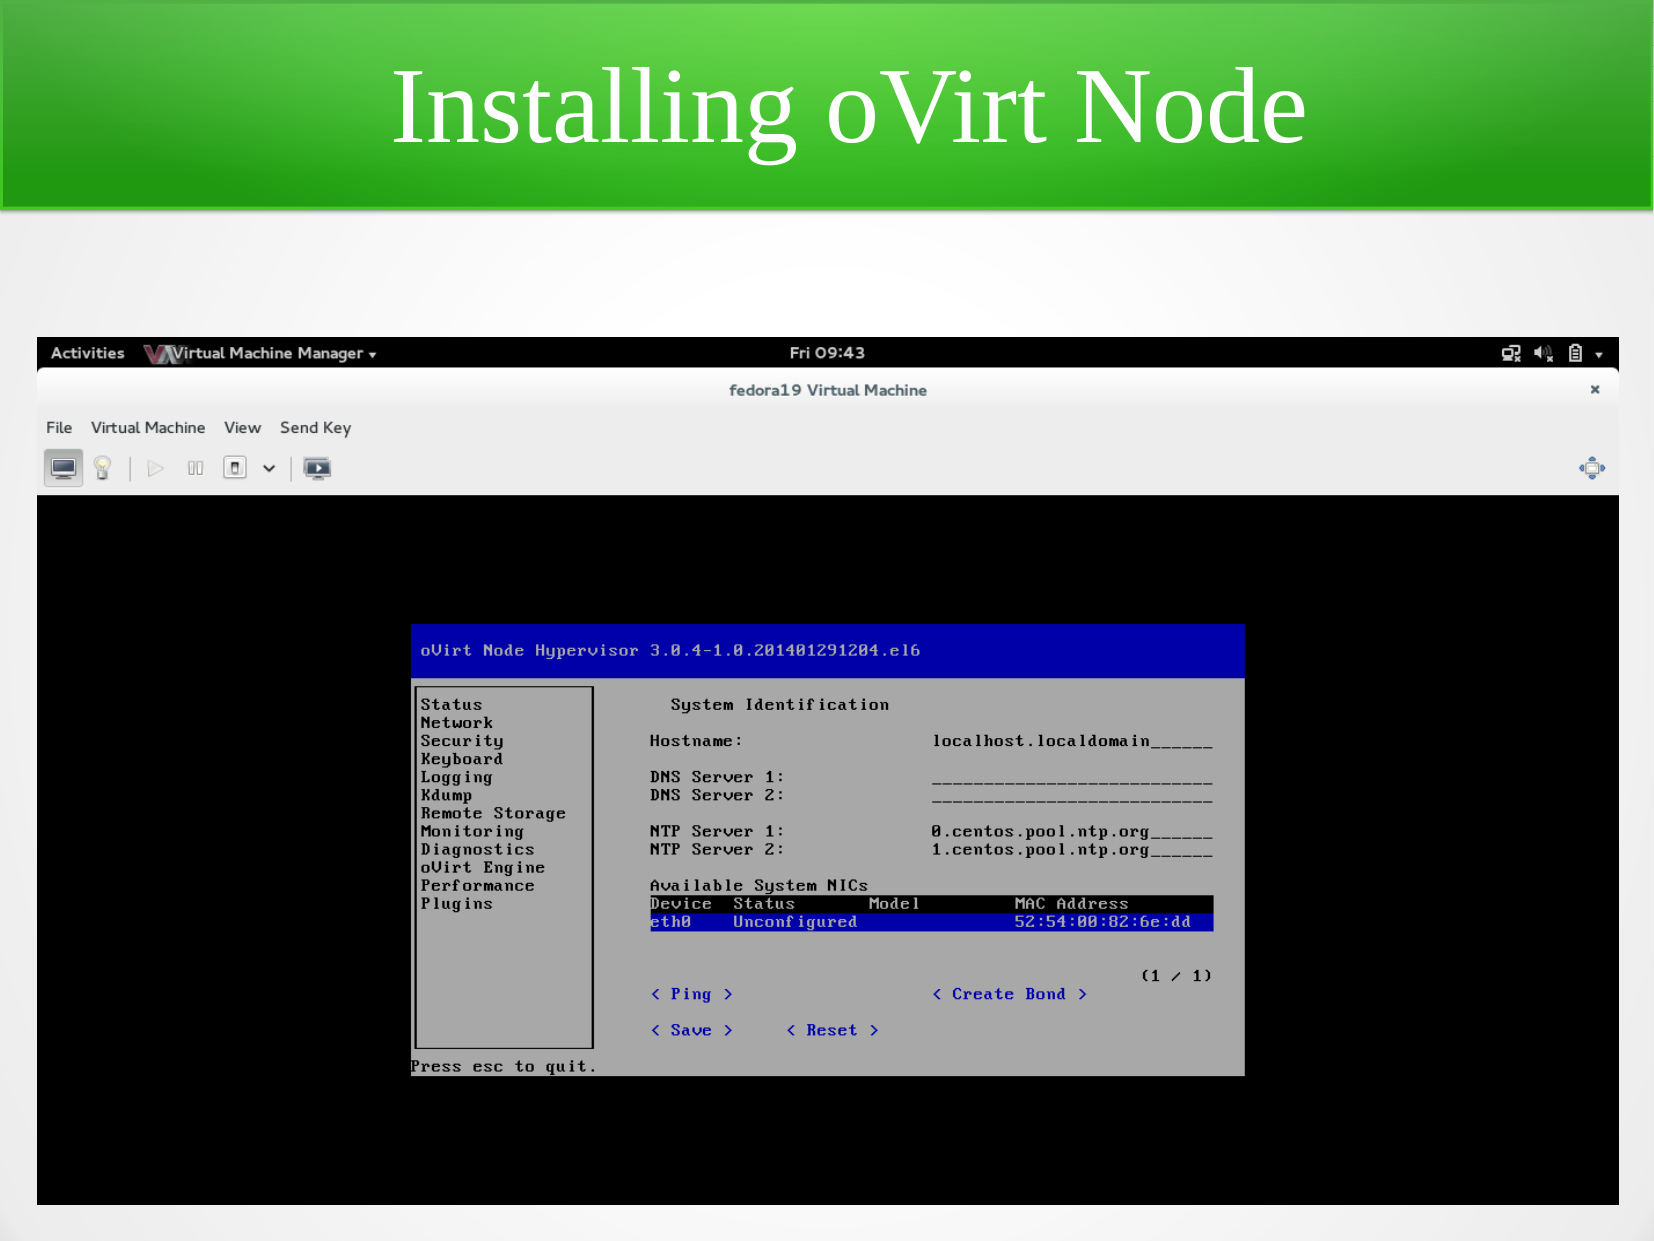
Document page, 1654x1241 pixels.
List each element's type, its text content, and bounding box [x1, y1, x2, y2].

picture [37, 337, 1619, 1205]
title Installing oVirt Node [86, 11, 1576, 200]
